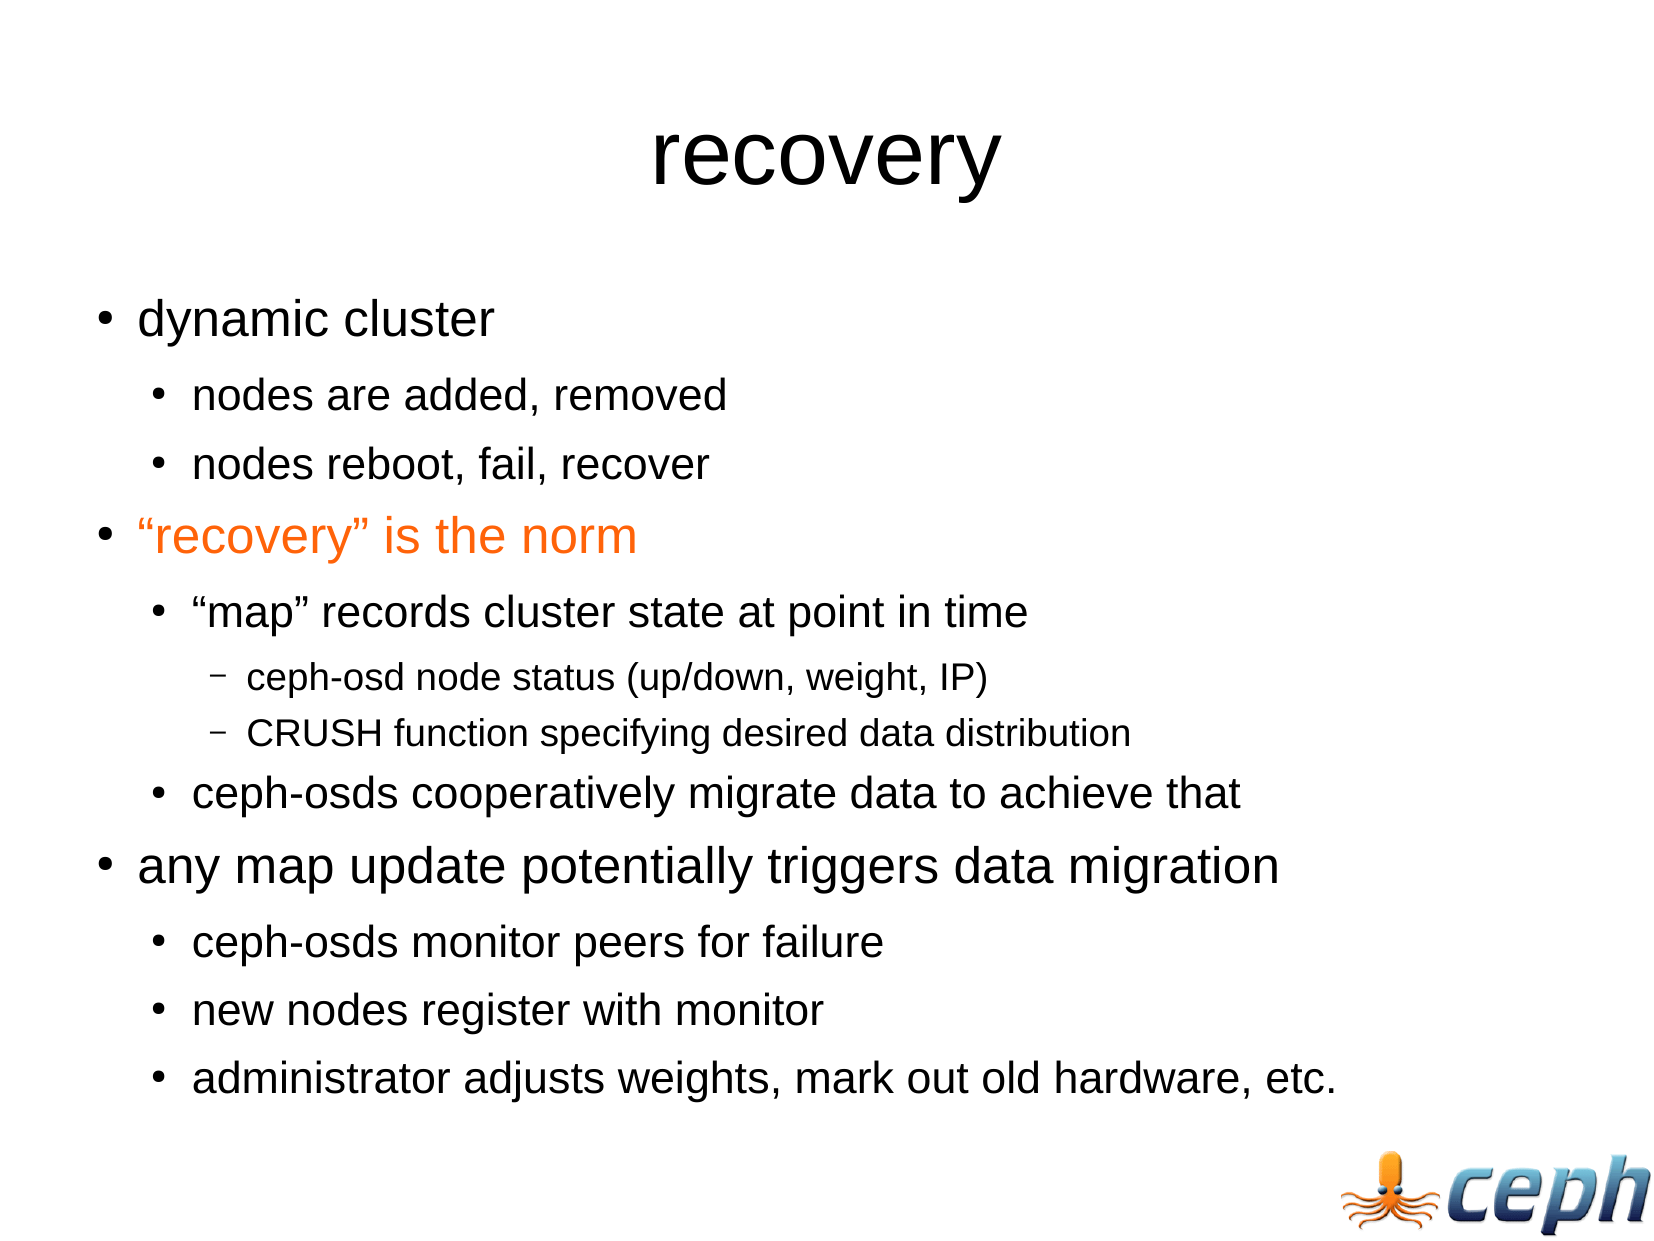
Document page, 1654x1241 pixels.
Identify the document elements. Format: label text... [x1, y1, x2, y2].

list dynamic cluster nodes are added, removed nodes reboot, fail, recover “recovery” is the norm “map” records cluster state at point in time ceph-osd node status (up/down, weight, IP) CRUSH function specifying desired data distribution ceph-osds cooperatively migrate data to achieve that any map update potentially triggers data migration ceph-osds monitor peers for failure new nodes register with monitor administrator adjusts weights, mark out old hardware, etc. [82, 290, 1571, 1109]
picture [1335, 1151, 1651, 1239]
title recovery [82, 49, 1571, 257]
